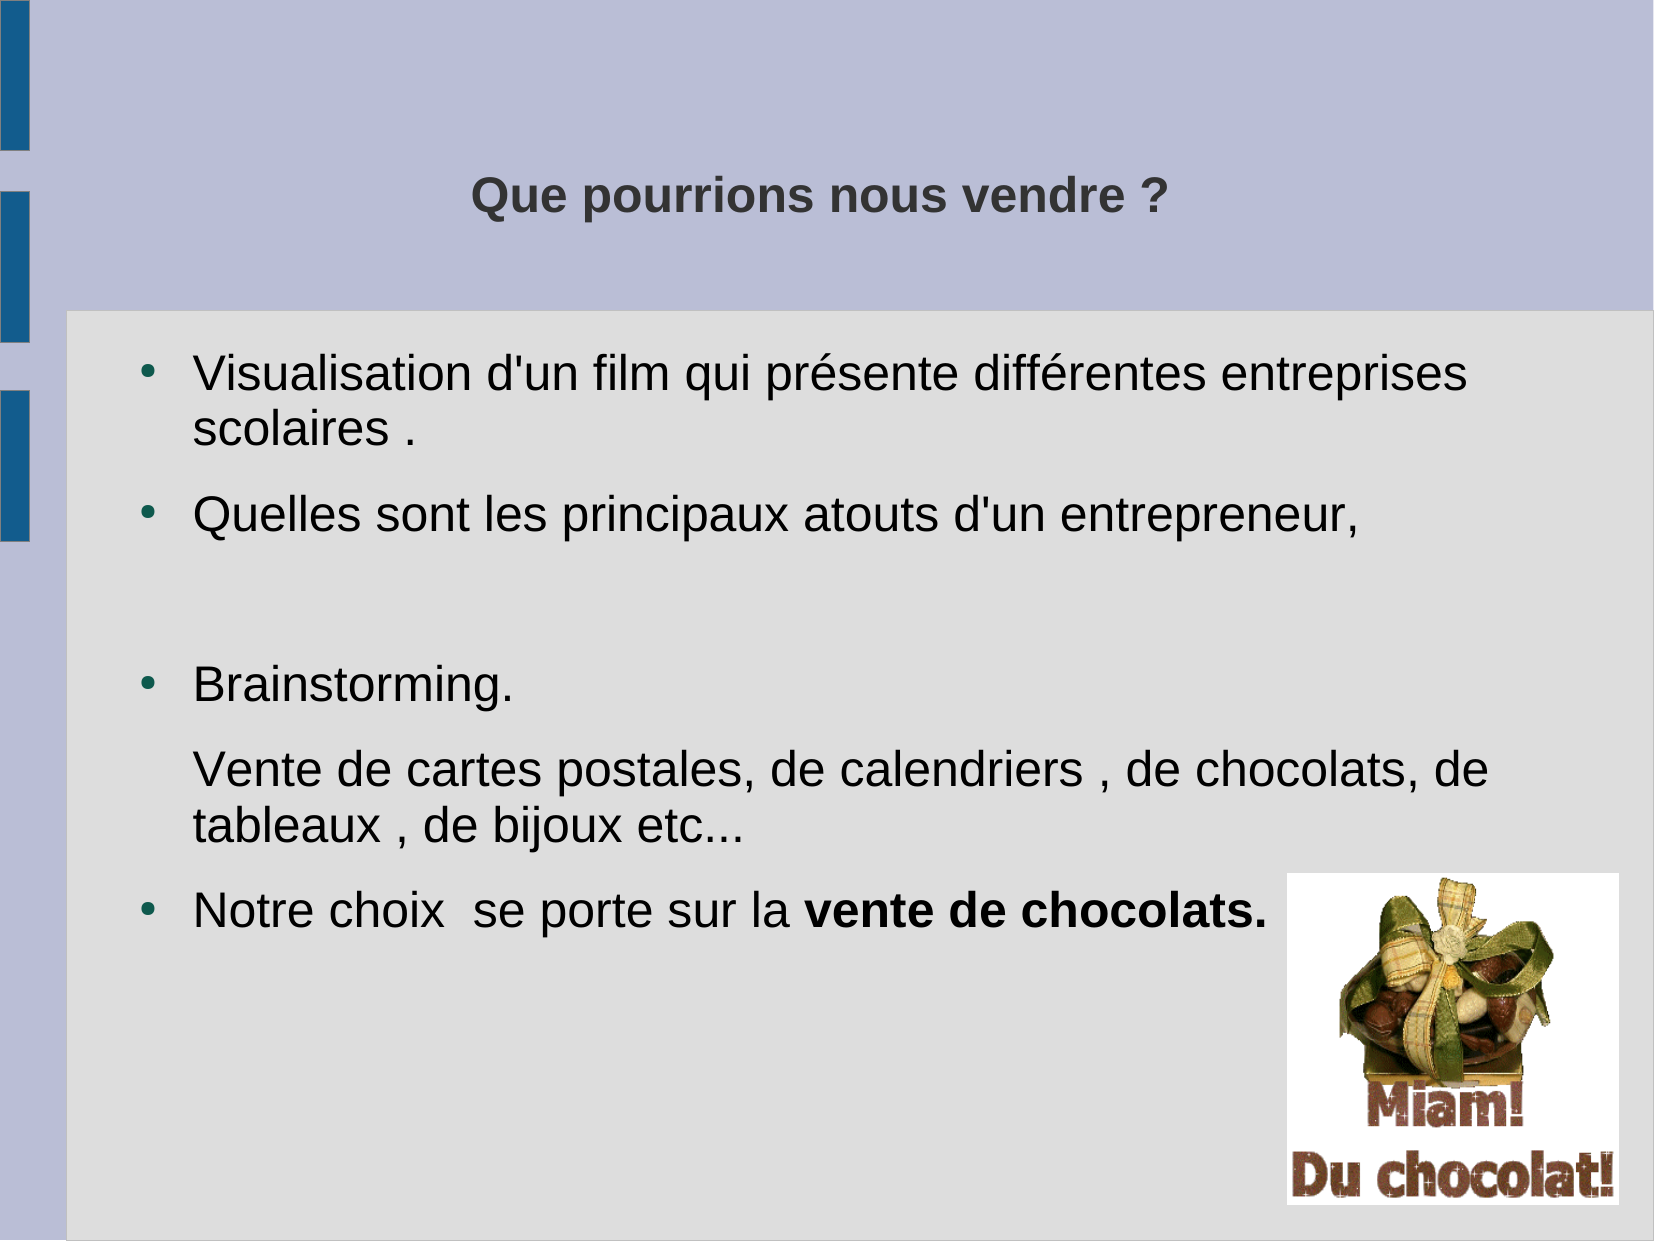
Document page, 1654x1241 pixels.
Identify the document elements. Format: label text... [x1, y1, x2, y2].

title Que pourrions nous vendre ? [121, 91, 1534, 299]
picture [1287, 873, 1619, 1205]
list Visualisation d'un film qui présente différentes entreprises scolaires . Quelles sont les principaux atouts d'un entrepreneur, Brainstorming. Vente de cartes postales, de calendriers , de chocolats, de tableaux , de bijoux etc... Notre choix se porte sur la vente de chocolats. [121, 344, 1534, 1127]
